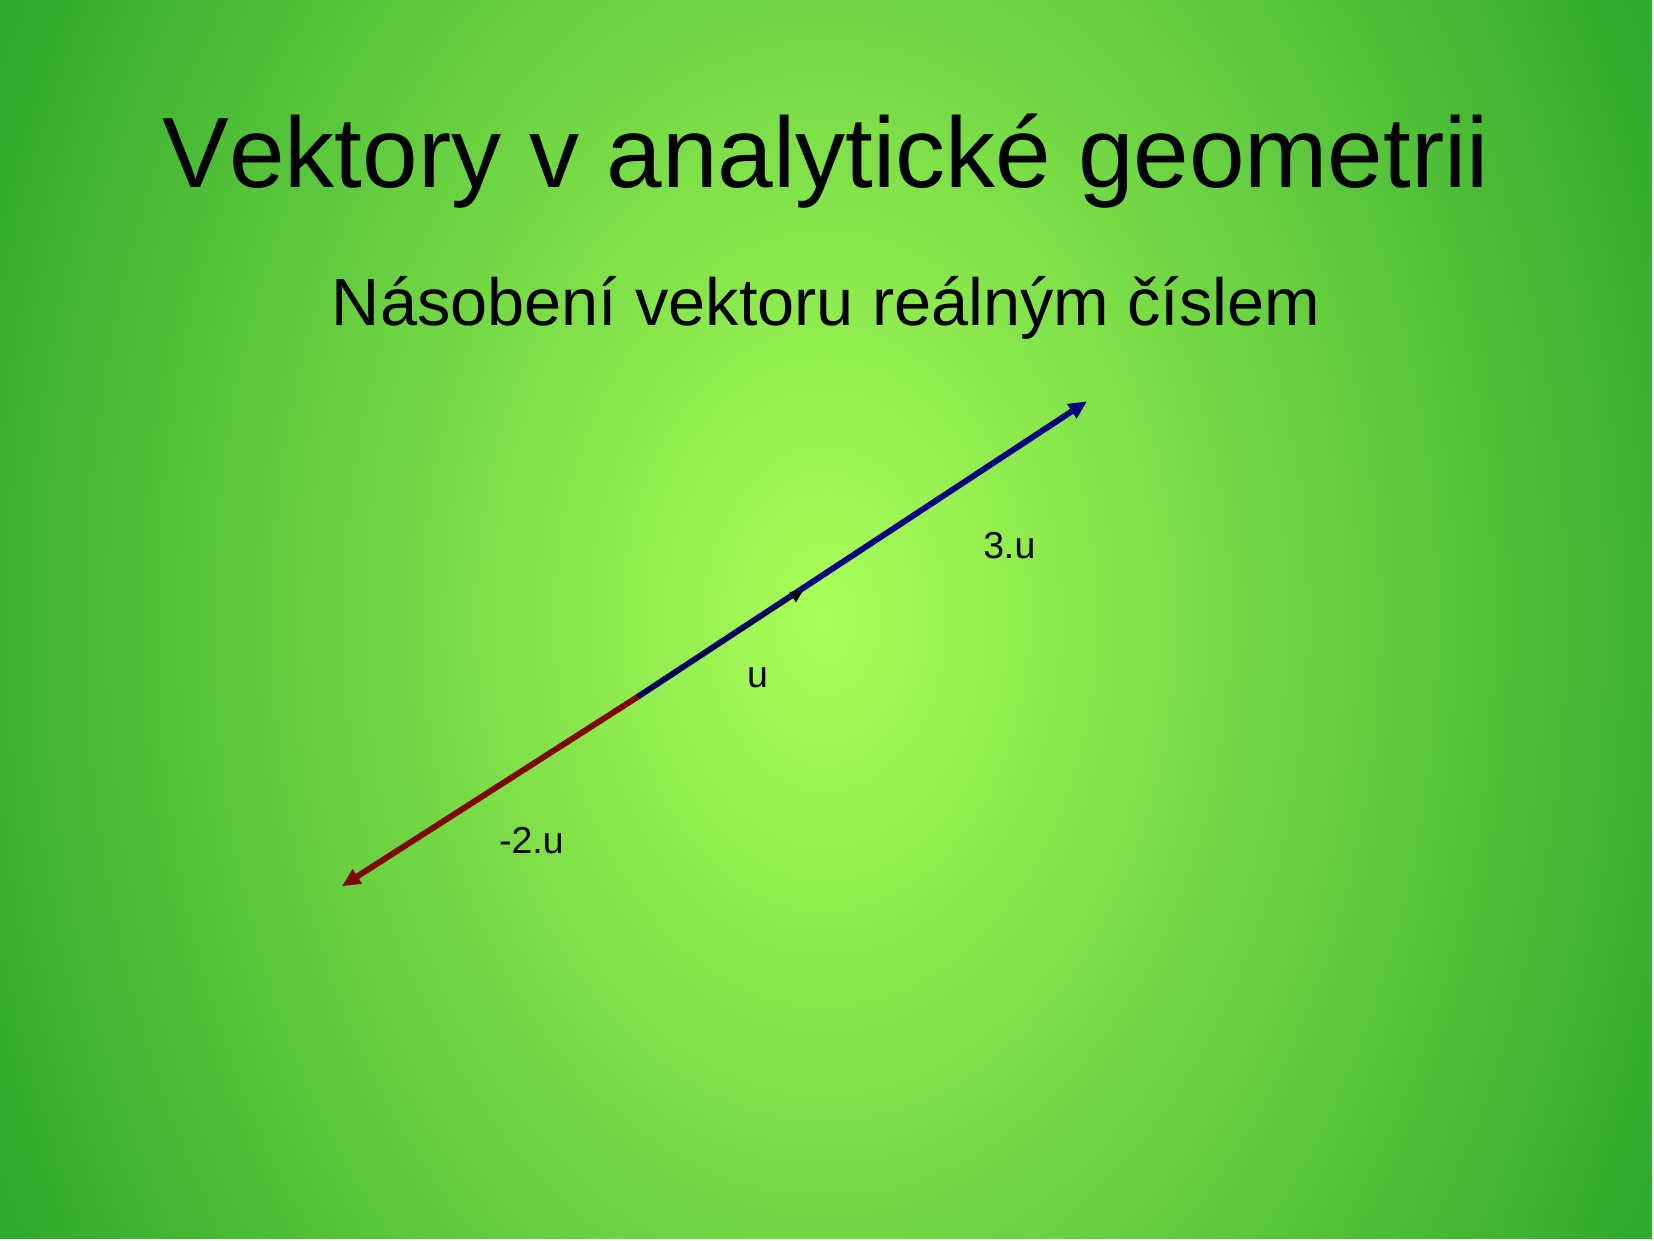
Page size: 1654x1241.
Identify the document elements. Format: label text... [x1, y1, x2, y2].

text_box u [732, 649, 783, 707]
text_box 3.u [968, 519, 1051, 577]
text_box -2.u [484, 814, 579, 872]
text_box Násobení vektoru reálným číslem [82, 49, 1571, 556]
